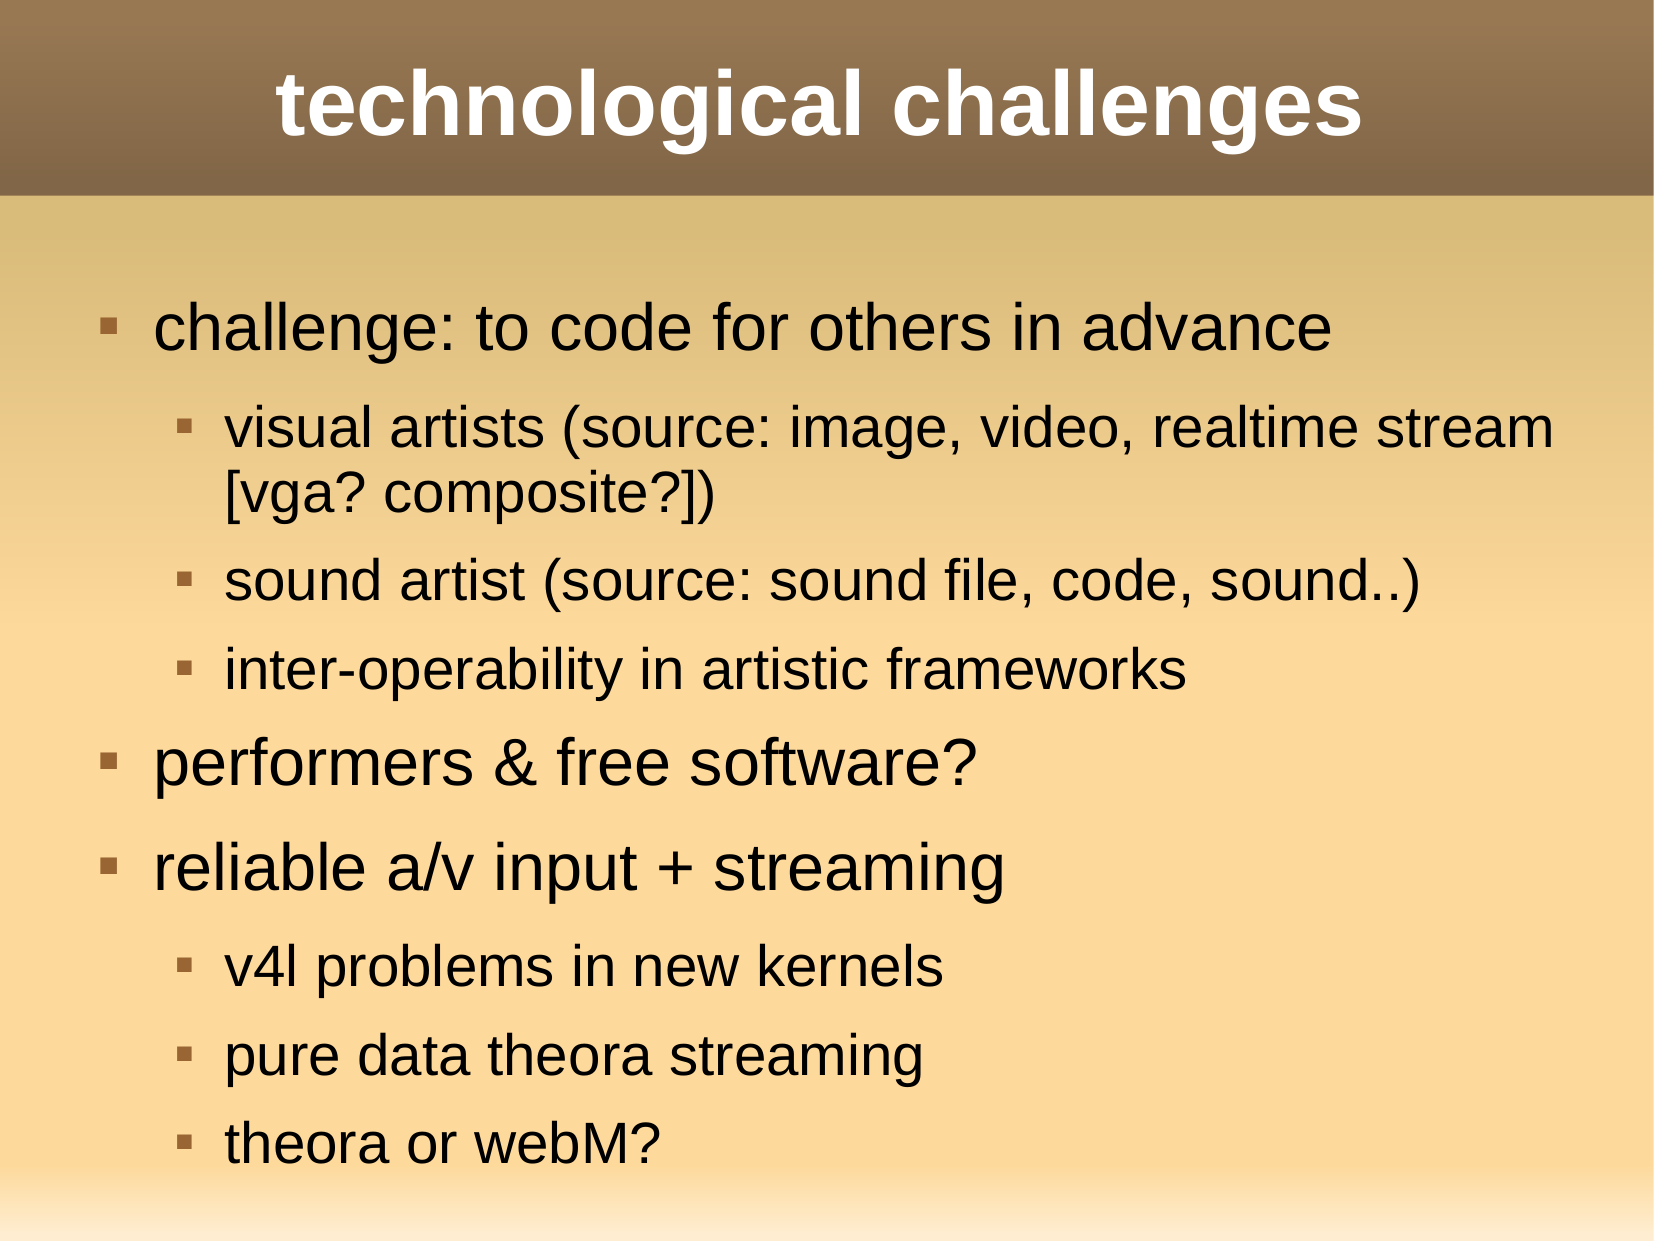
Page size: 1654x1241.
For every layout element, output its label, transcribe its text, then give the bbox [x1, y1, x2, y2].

list challenge: to code for others in advance visual artists (source: image, video, realtime stream [vga? composite?]) sound artist (source: sound file, code, sound..) inter-operability in artistic frameworks performers & free software? reliable a/v input + streaming v4l problems in new kernels pure data theora streaming theora or webM? [82, 290, 1571, 1177]
title technological challenges [76, 7, 1565, 200]
picture [0, 0, 1654, 1241]
